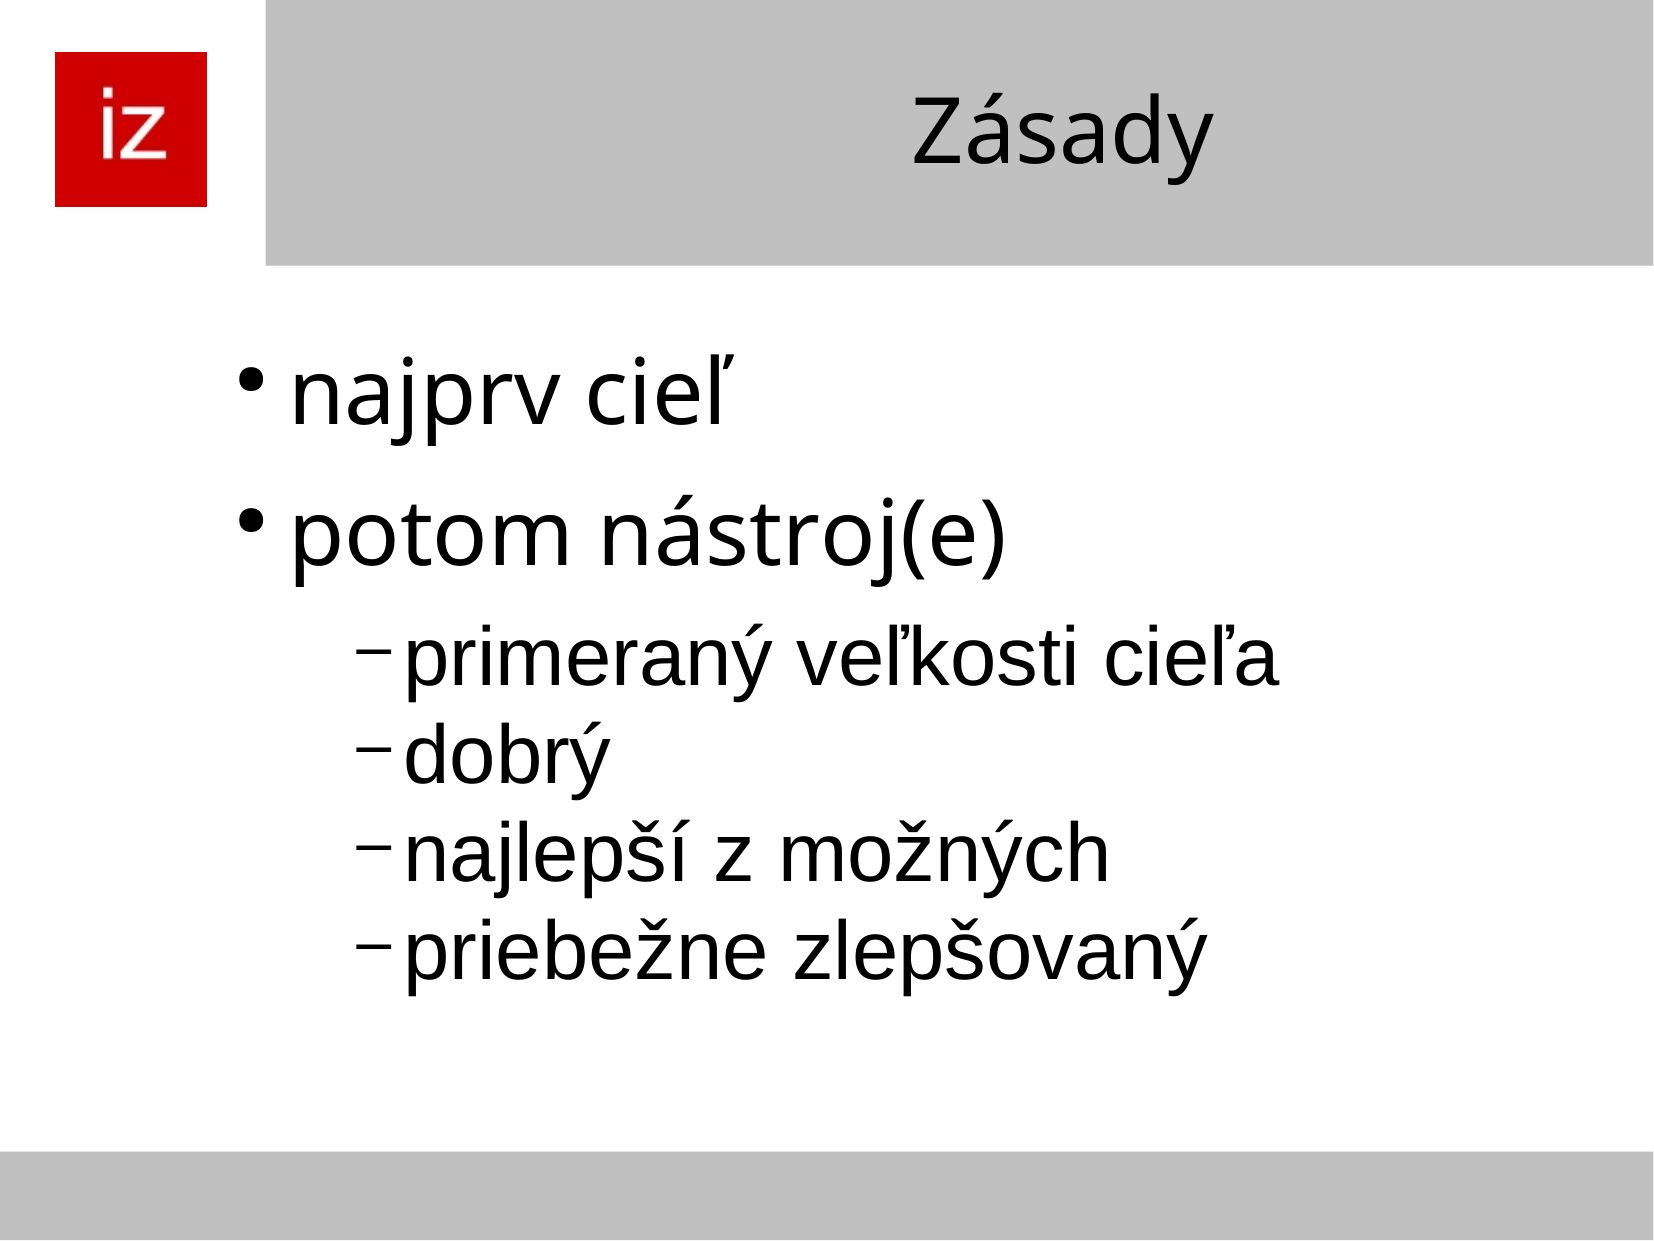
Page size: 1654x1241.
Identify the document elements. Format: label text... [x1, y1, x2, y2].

picture [55, 52, 207, 207]
list najprv cieľ potom nástroj(e) primeraný veľkosti cieľa dobrý najlepší z možných priebežne zlepšovaný [121, 344, 1533, 1126]
title Zásady [561, 29, 1565, 237]
